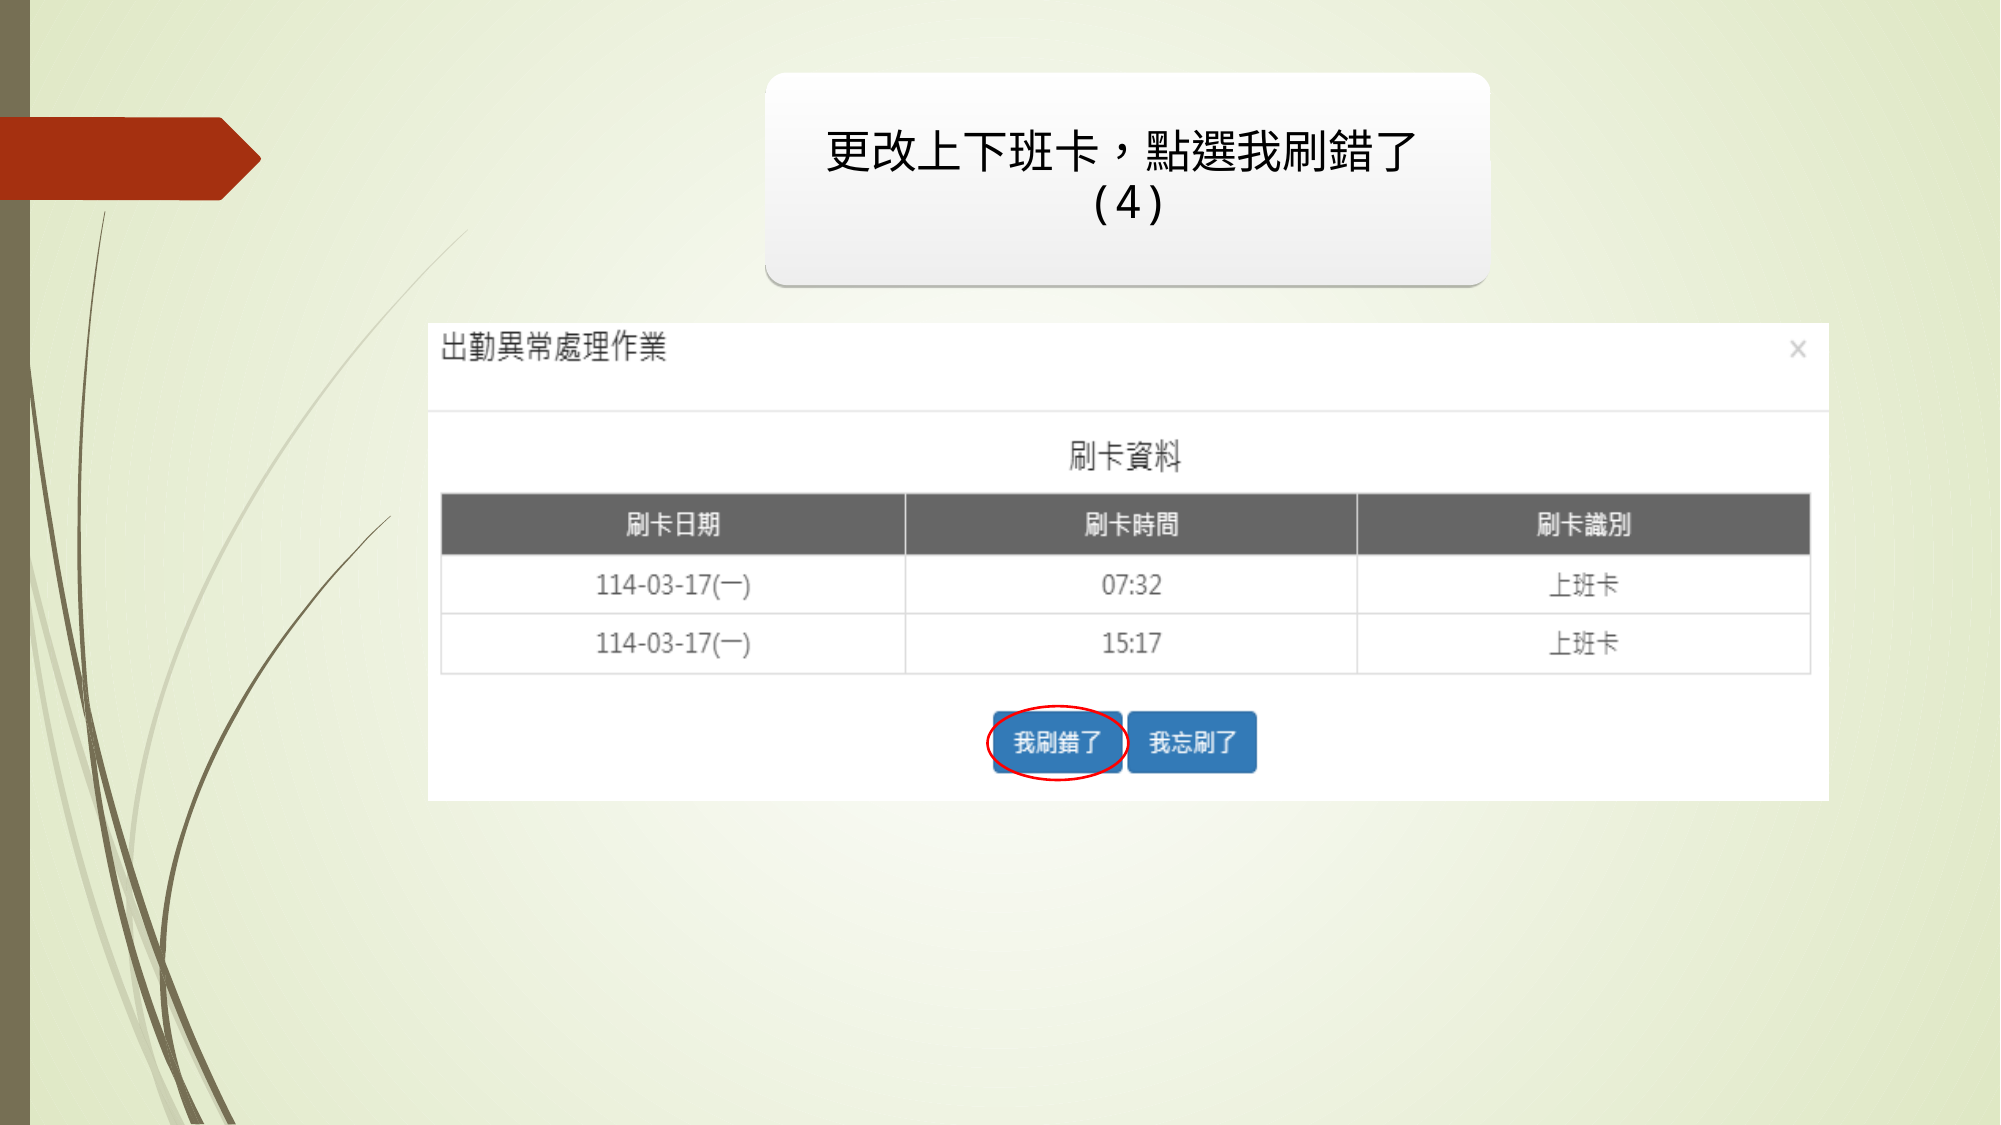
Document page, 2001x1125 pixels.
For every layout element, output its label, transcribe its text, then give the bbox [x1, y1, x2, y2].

text_box 更改上下班卡，點選我刷錯了(4) [778, 78, 1479, 279]
text_box [765, 72, 1491, 286]
picture [428, 324, 1829, 801]
